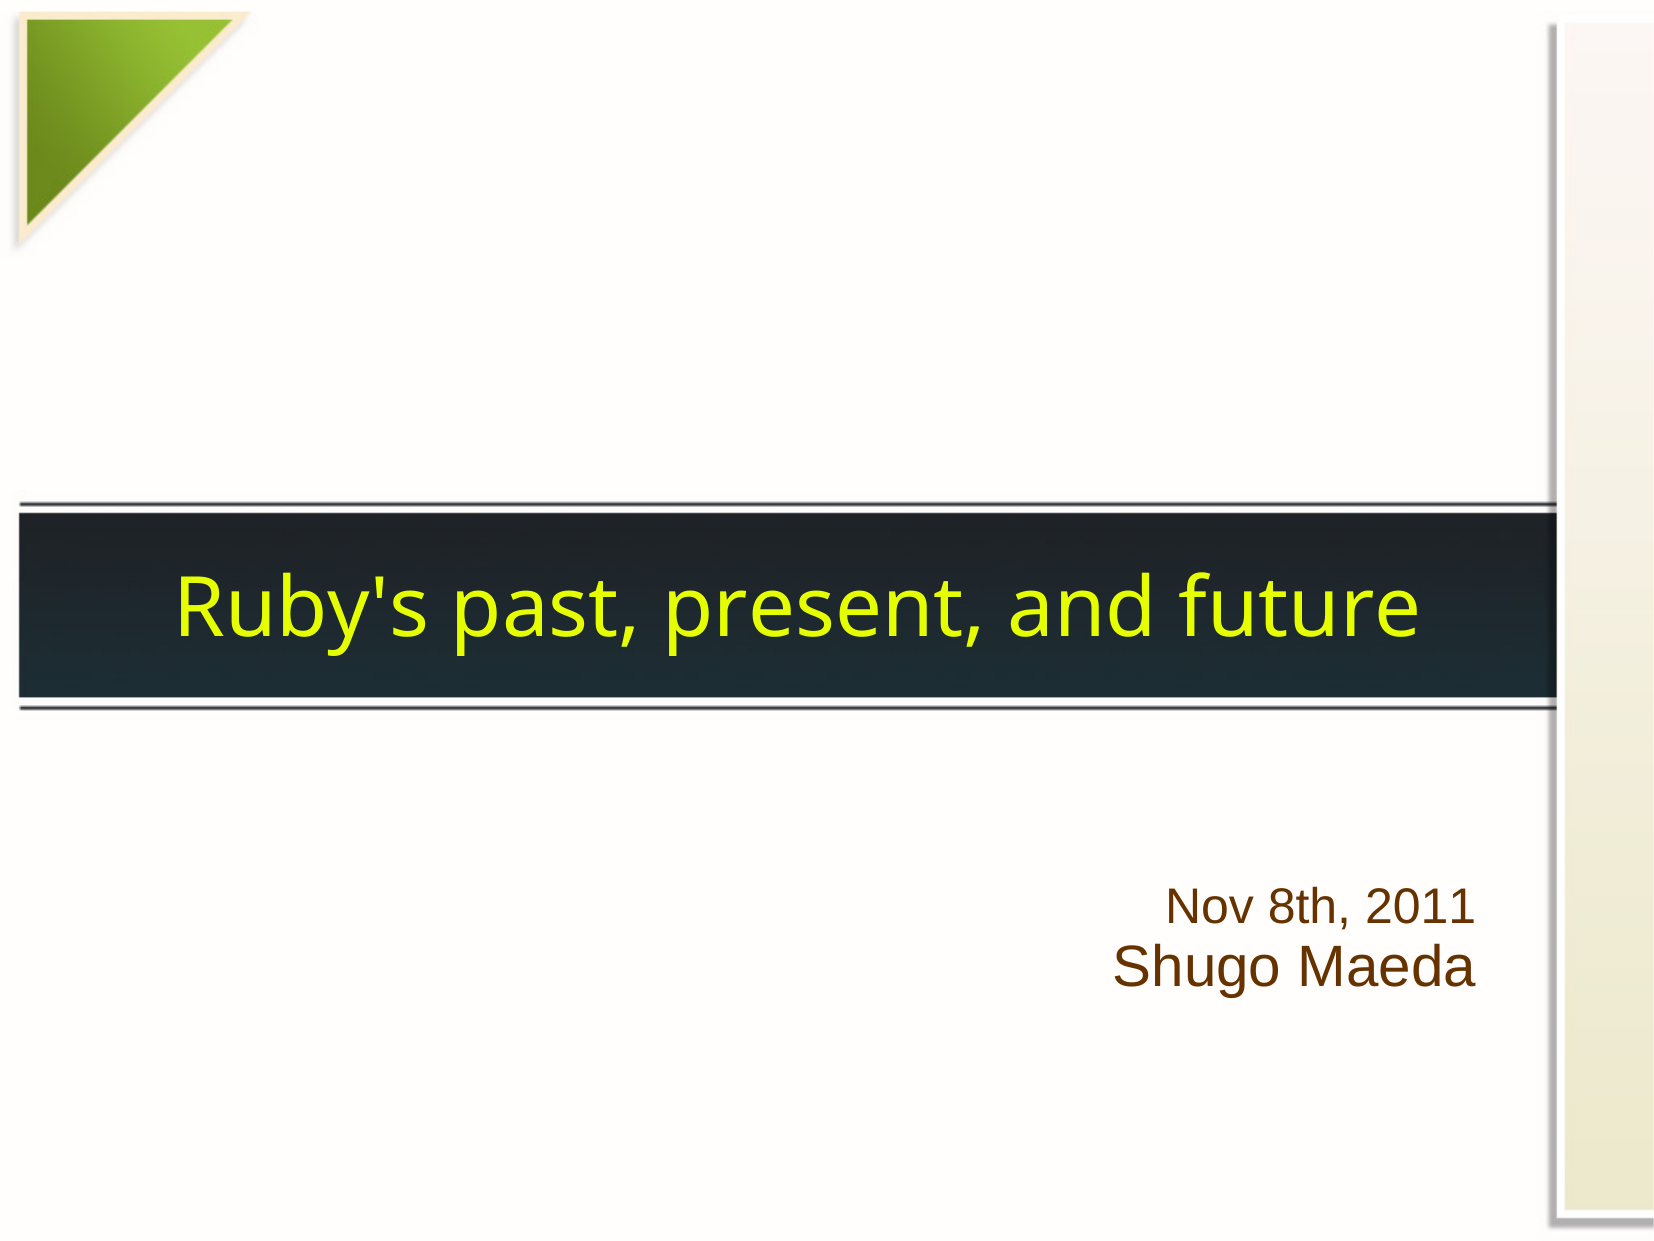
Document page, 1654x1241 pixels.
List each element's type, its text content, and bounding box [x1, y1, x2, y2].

picture [0, 0, 1654, 1241]
title Ruby's past, present, and future [92, 518, 1505, 691]
subtitle Nov 8th, 2011 Shugo Maeda [121, 767, 1477, 1109]
